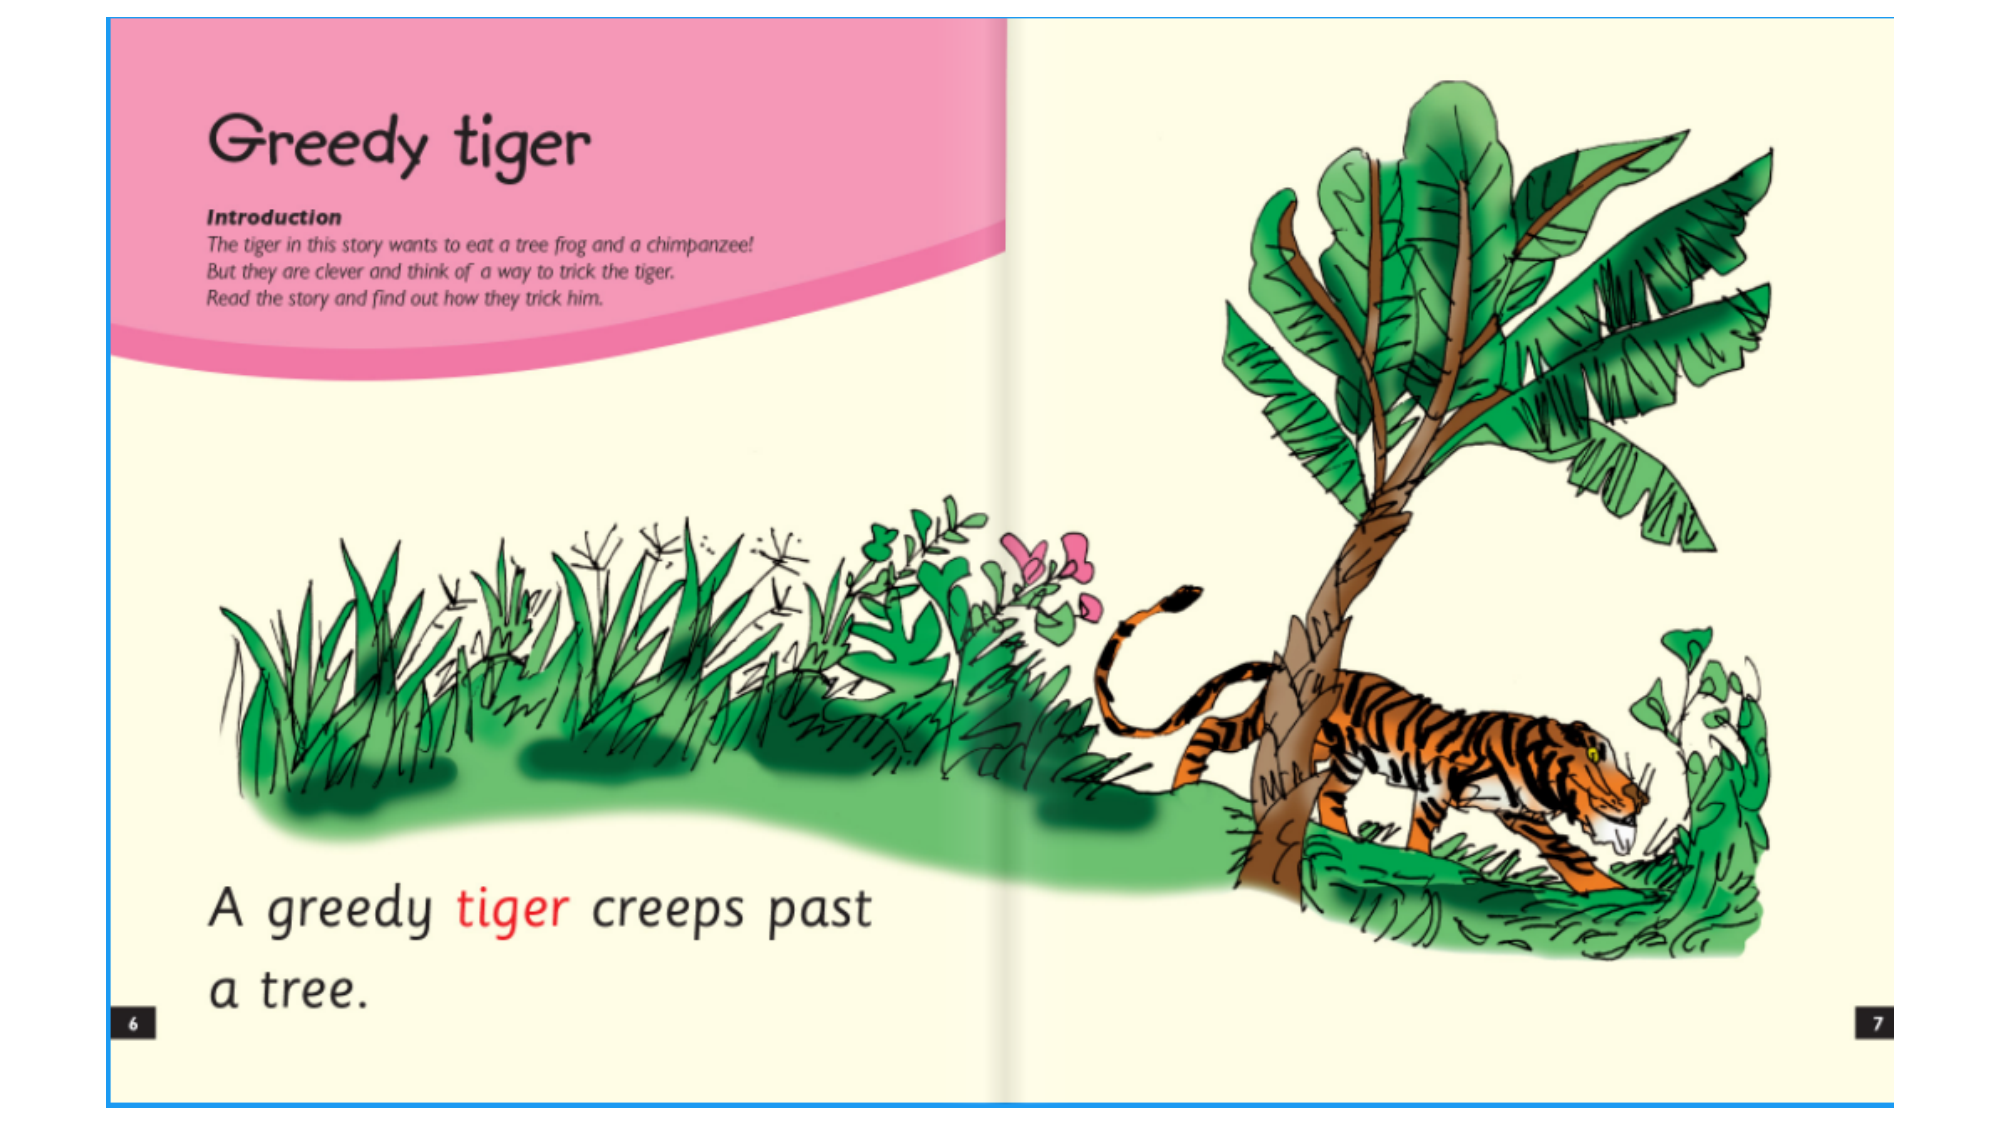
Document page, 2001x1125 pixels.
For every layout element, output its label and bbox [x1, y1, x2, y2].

picture [106, 17, 1894, 1108]
